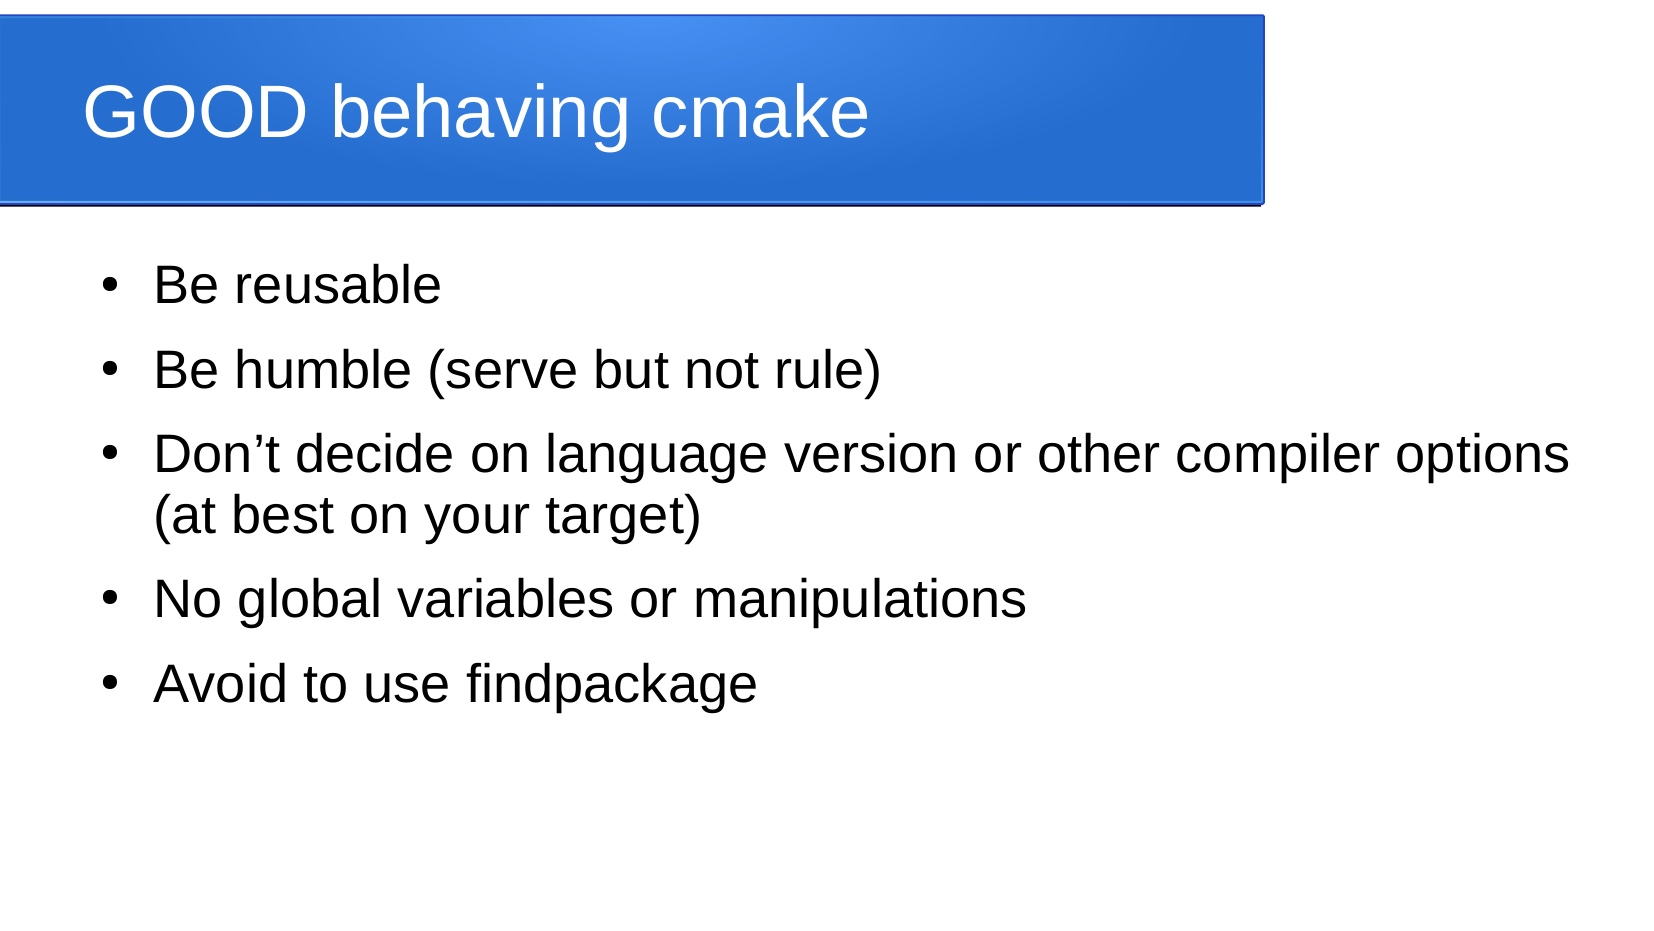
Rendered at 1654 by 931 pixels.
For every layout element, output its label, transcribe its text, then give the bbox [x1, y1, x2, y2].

list Be reusable Be humble (serve but not rule) Don’t decide on language version or other compiler options (at best on your target) No global variables or manipulations Avoid to use findpackage [82, 255, 1591, 916]
title GOOD behaving cmake [82, 29, 1235, 196]
